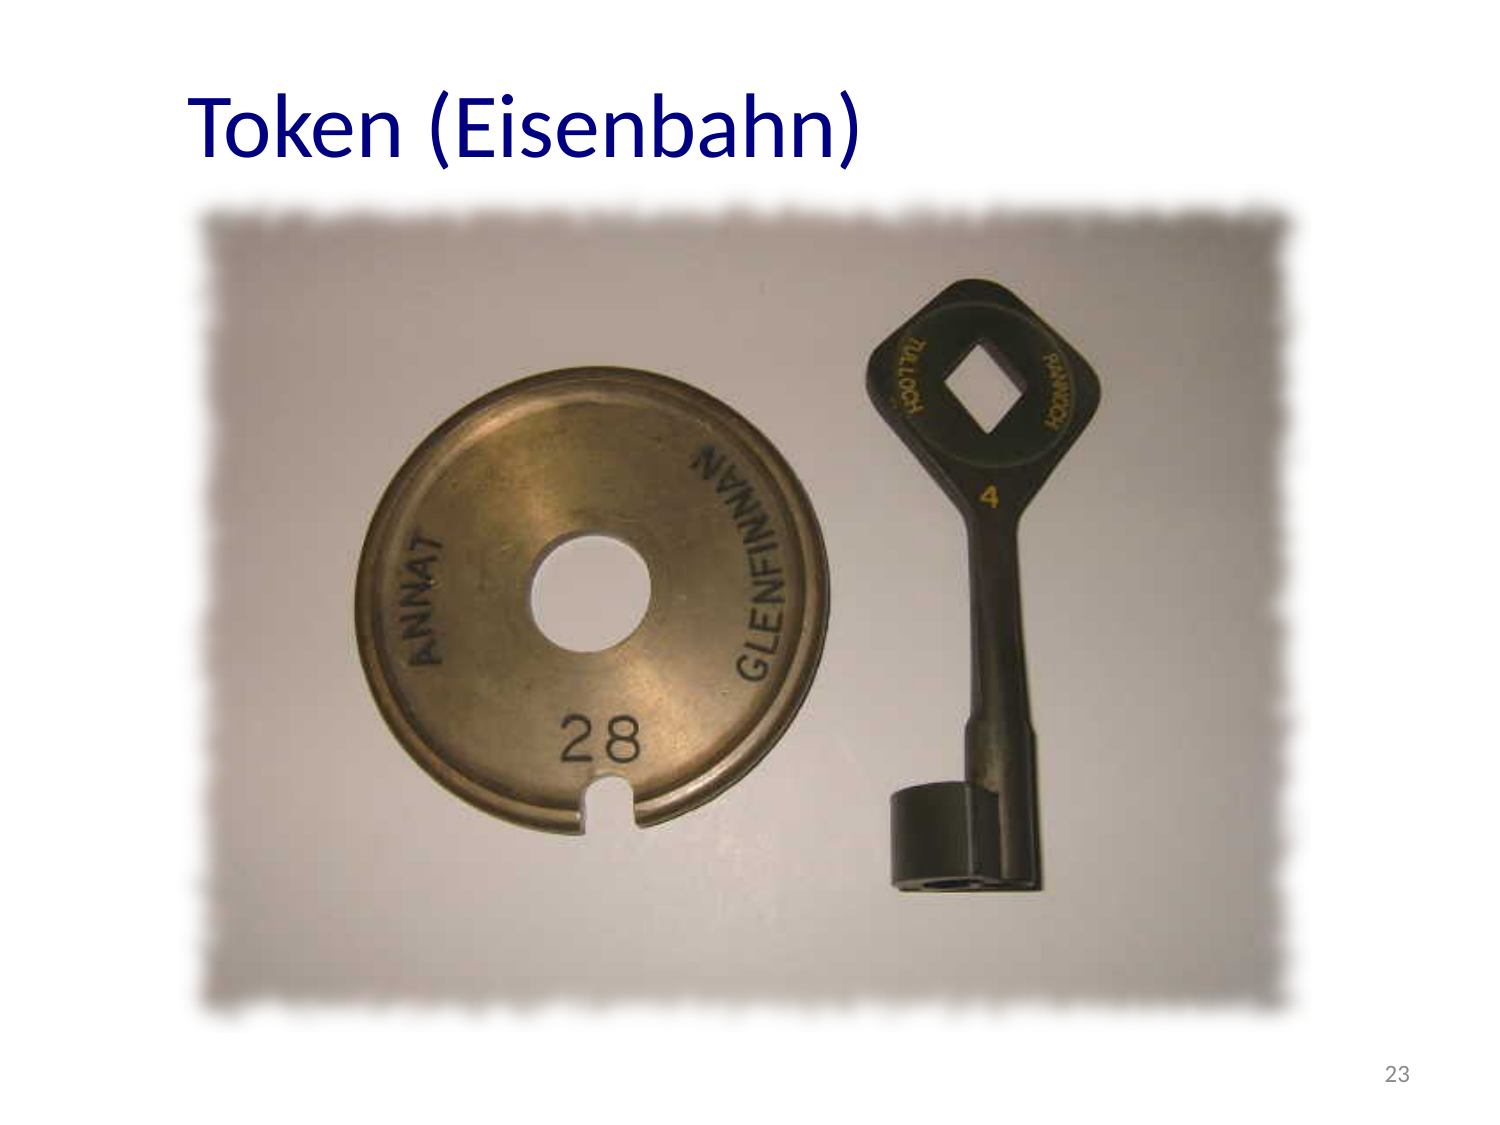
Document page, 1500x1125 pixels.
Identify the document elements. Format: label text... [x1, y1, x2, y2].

title Token (Eisenbahn) [187, 47, 1412, 231]
picture [176, 182, 1311, 1033]
